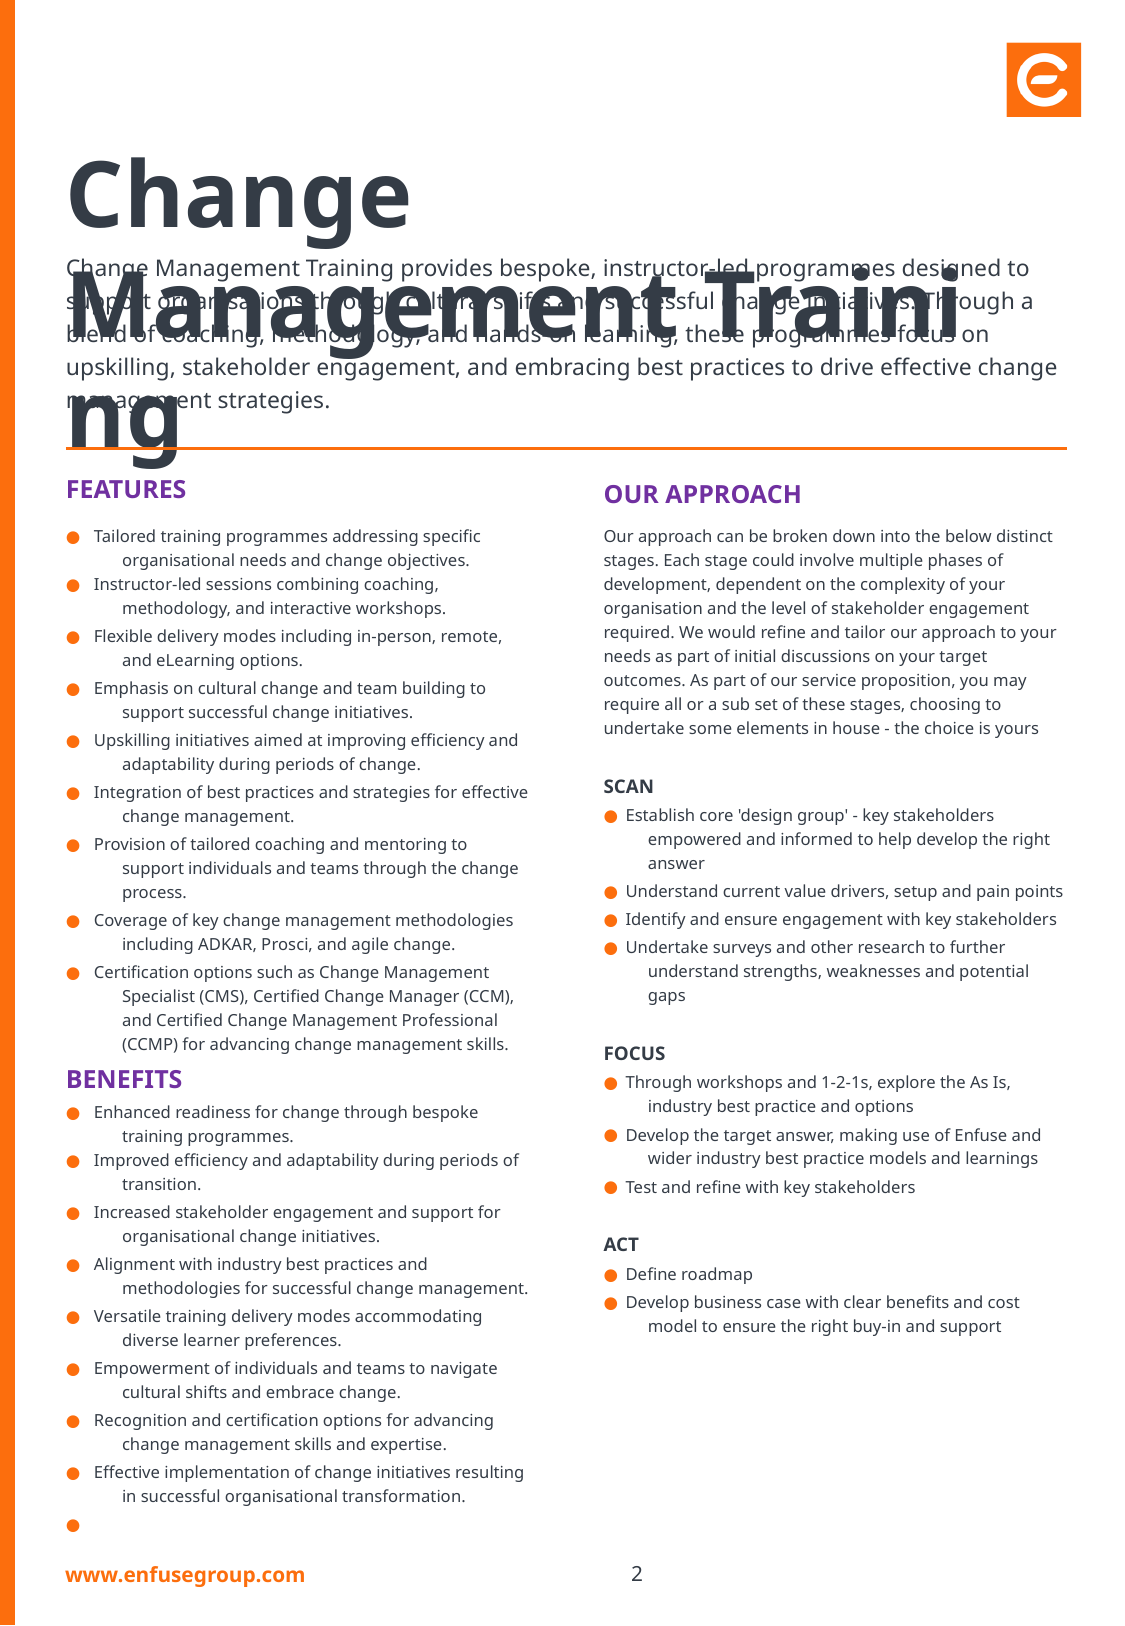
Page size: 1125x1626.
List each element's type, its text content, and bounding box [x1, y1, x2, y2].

text_box OUR APPROACH [603, 465, 1068, 516]
text_box Our approach can be broken down into the below distinct stages. Each stage could involve multiple phases of development, dependent on the complexity of your organisation and the level of stakeholder engagement required. We would refine and tailor our approach to your needs as part of initial discussions on your target outcomes. As part of our service proposition, you may require all or a sub set of these stages, choosing to undertake some elements in house - the choice is yours SCAN Establish core 'design group' - key stakeholders empowered and informed to help develop the right answer Understand current value drivers, setup and pain points Identify and ensure engagement with key stakeholders Undertake surveys and other research to further understand strengths, weaknesses and potential gaps FOCUS Through workshops and 1-2-1s, explore the As Is, industry best practice and options Develop the target answer, making use of Enfuse and wider industry best practice models and learnings Test and refine with key stakeholders ACT Define roadmap Develop business case with clear benefits and cost model to ensure the right buy-in and support [603, 516, 1068, 1410]
text_box Change Management Training [65, 128, 975, 230]
text_box Change Management Training provides bespoke, instructor-led programmes designed to support organisations through cultural shifts and successful change initiatives. Through a blend of coaching, methodology, and hands-on learning, these programmes focus on upskilling, stakeholder engagement, and embracing best practices to drive effective change management strategies. [65, 240, 1068, 342]
text_box Tailored training programmes addressing specific organisational needs and change objectives. Instructor-led sessions combining coaching, methodology, and interactive workshops. Flexible delivery modes including in-person, remote, and eLearning options. Emphasis on cultural change and team building to support successful change initiatives. Upskilling initiatives aimed at improving efficiency and adaptability during periods of change. Integration of best practices and strategies for effective change management. Provision of tailored coaching and mentoring to support individuals and teams through the change process. Coverage of key change management methodologies including ADKAR, Prosci, and agile change. Certification options such as Change Management Specialist (CMS), Certified Change Manager (CCM), and Certified Change Management Professional (CCMP) for advancing change management skills. BENEFITS Enhanced readiness for change through bespoke training programmes. Improved efficiency and adaptability during periods of transition. Increased stakeholder engagement and support for organisational change initiatives. Alignment with industry best practices and methodologies for successful change management. Versatile training delivery modes accommodating diverse learner preferences. Empowerment of individuals and teams to navigate cultural shifts and embrace change. Recognition and certification options for advancing change management skills and expertise. Effective implementation of change initiatives resulting in successful organisational transformation. [65, 514, 530, 1410]
text_box FEATURES [65, 460, 530, 512]
